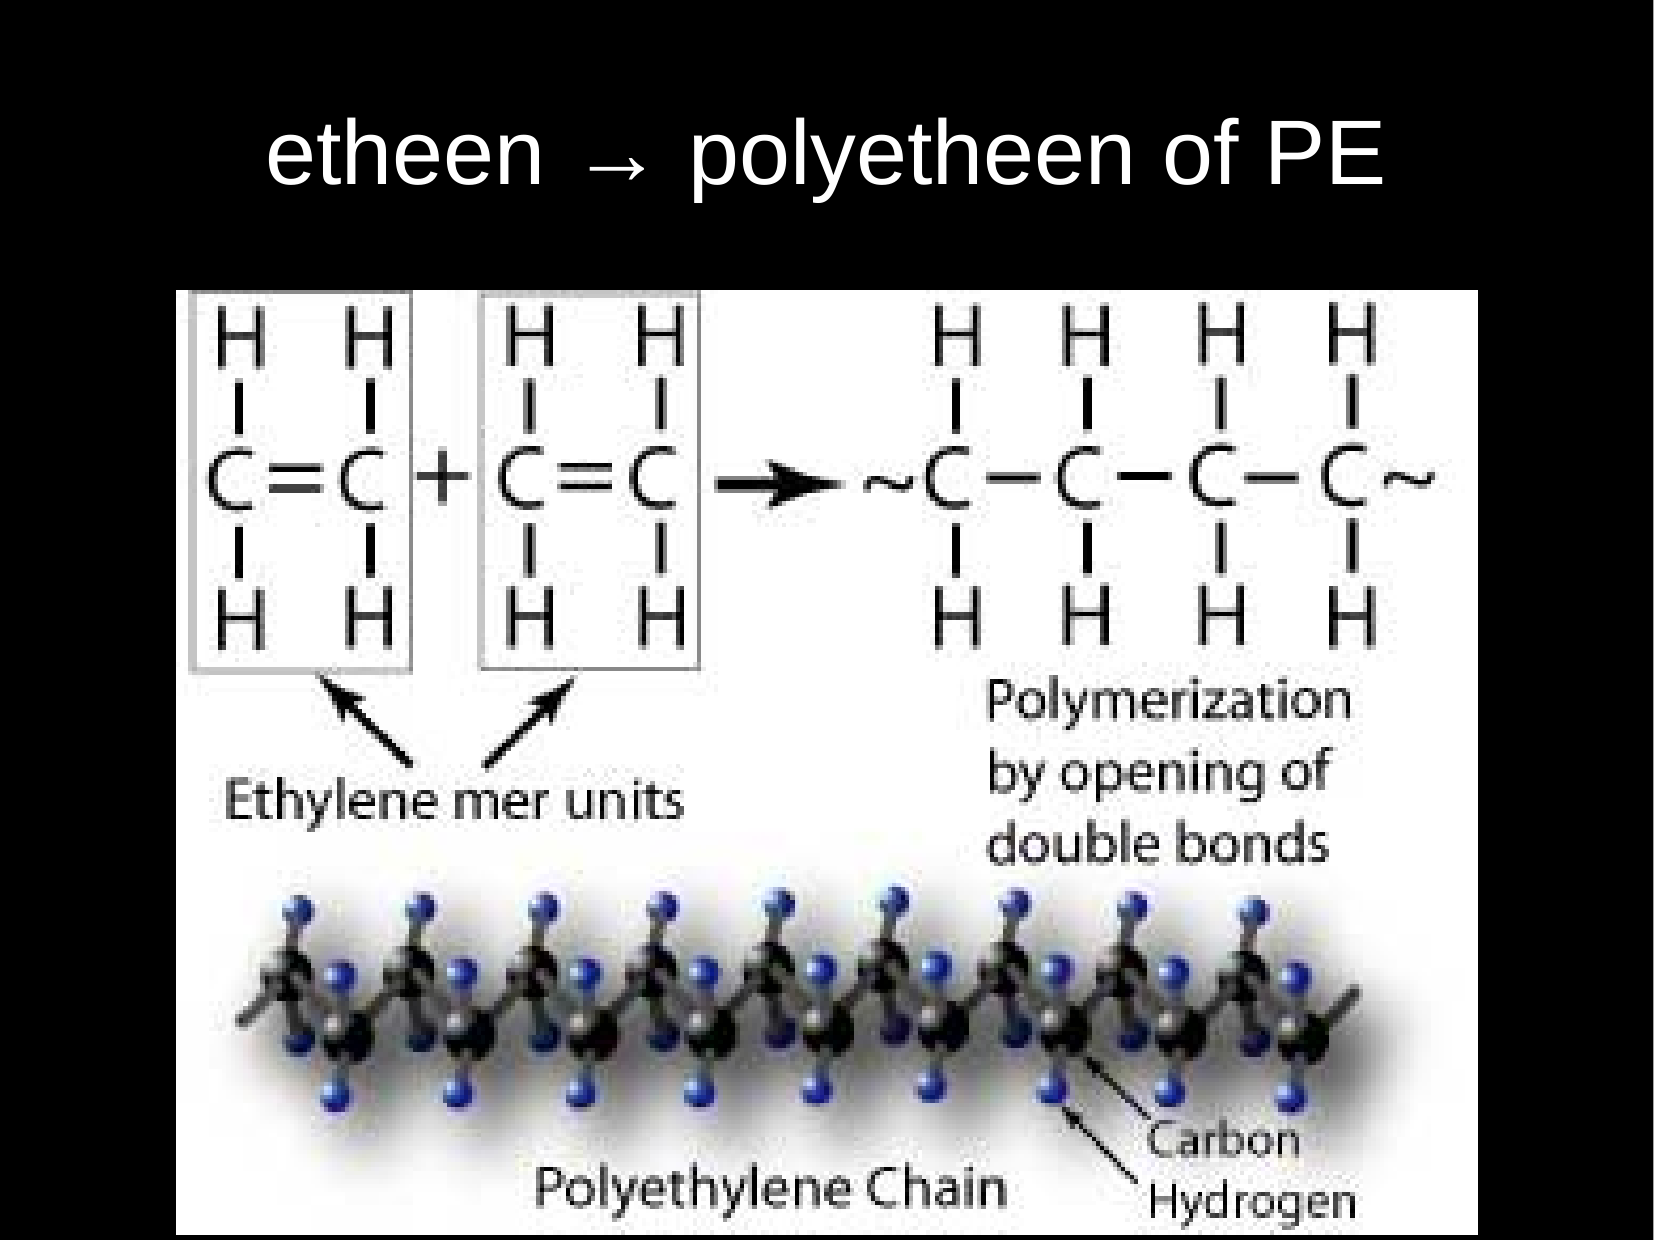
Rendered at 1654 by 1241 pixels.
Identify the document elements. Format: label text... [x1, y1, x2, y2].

picture [176, 290, 1478, 1235]
title etheen → polyetheen of PE [82, 49, 1571, 257]
